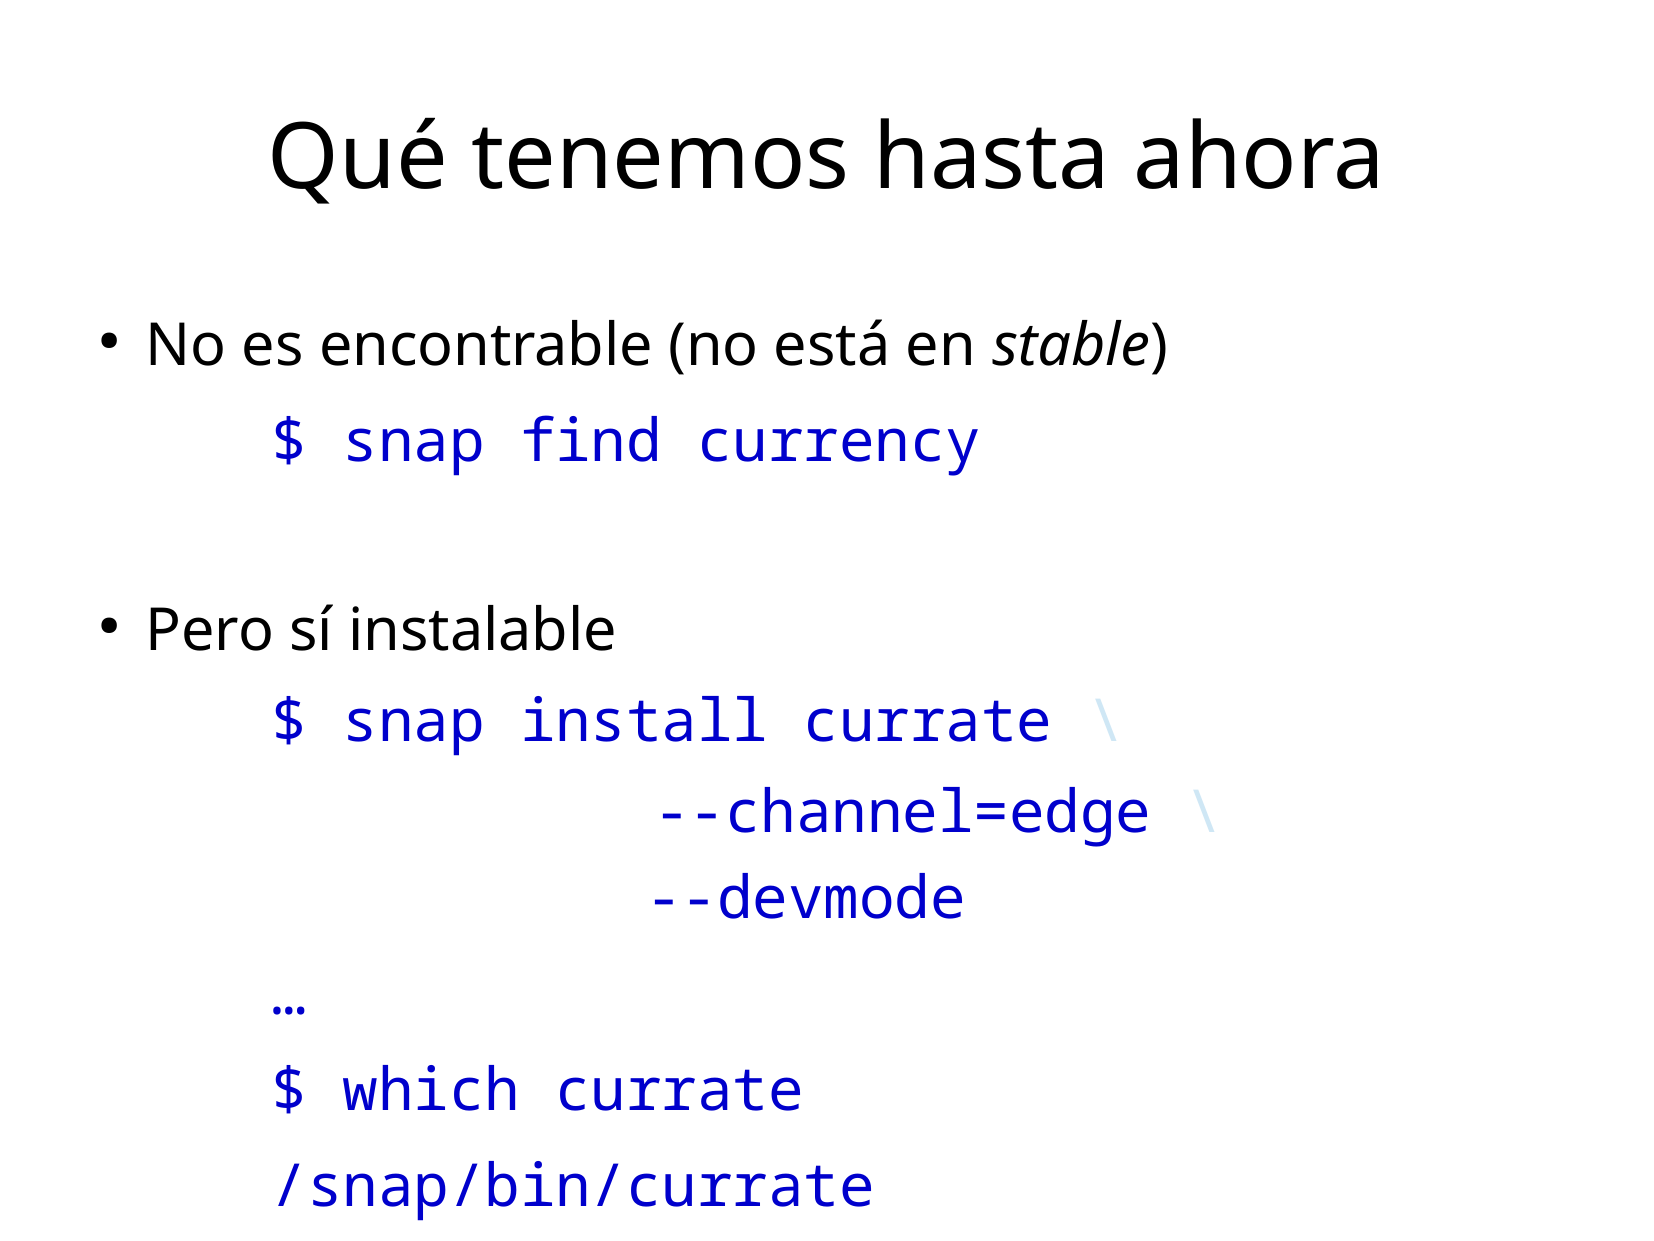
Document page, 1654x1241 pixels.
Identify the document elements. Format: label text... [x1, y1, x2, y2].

title Qué tenemos hasta ahora [82, 49, 1571, 257]
list No es encontrable (no está en stable) $ snap find currency Pero sí instalable $ snap install currate \ --channel=edge \ --devmode … $ which currate /snap/bin/currate [82, 302, 1654, 1229]
